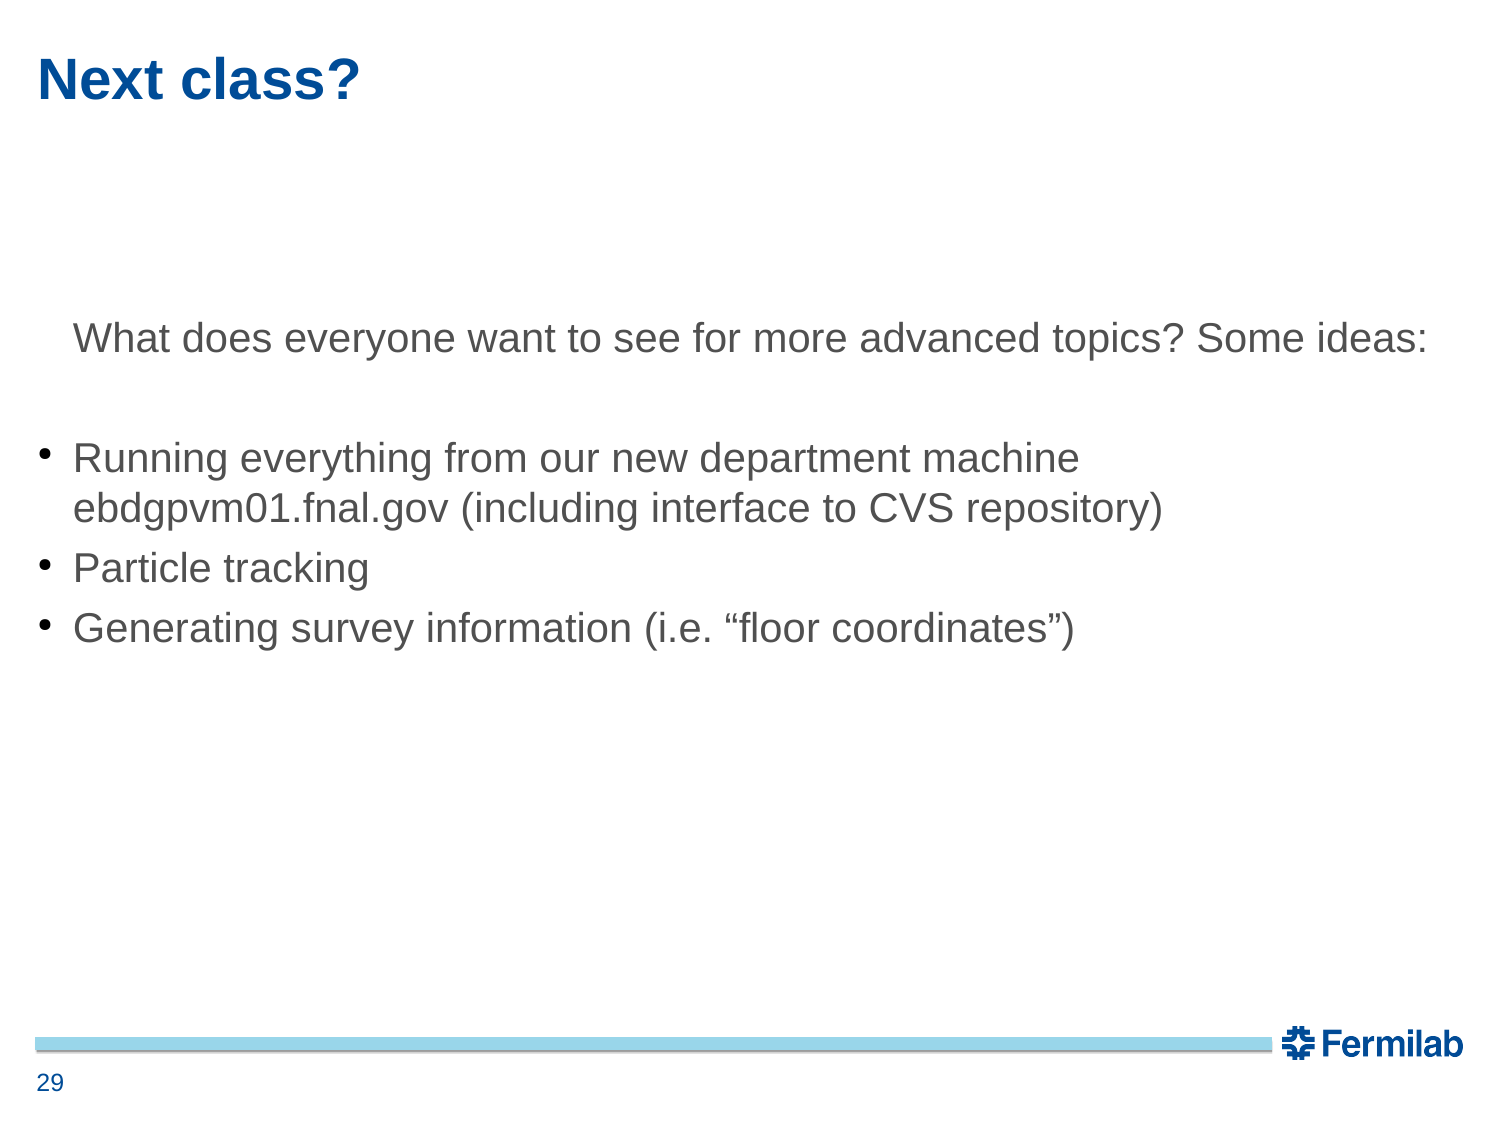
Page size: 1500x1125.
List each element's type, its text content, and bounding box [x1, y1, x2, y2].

list What does everyone want to see for more advanced topics? Some ideas: Running everything from our new department machine ebdgpvm01.fnal.gov (including interface to CVS repository) Particle tracking Generating survey information (i.e. “floor coordinates”) [37, 310, 1461, 643]
title Next class? [37, 41, 1463, 112]
slide_number <number> [36, 1066, 105, 1106]
picture [1282, 1026, 1463, 1060]
